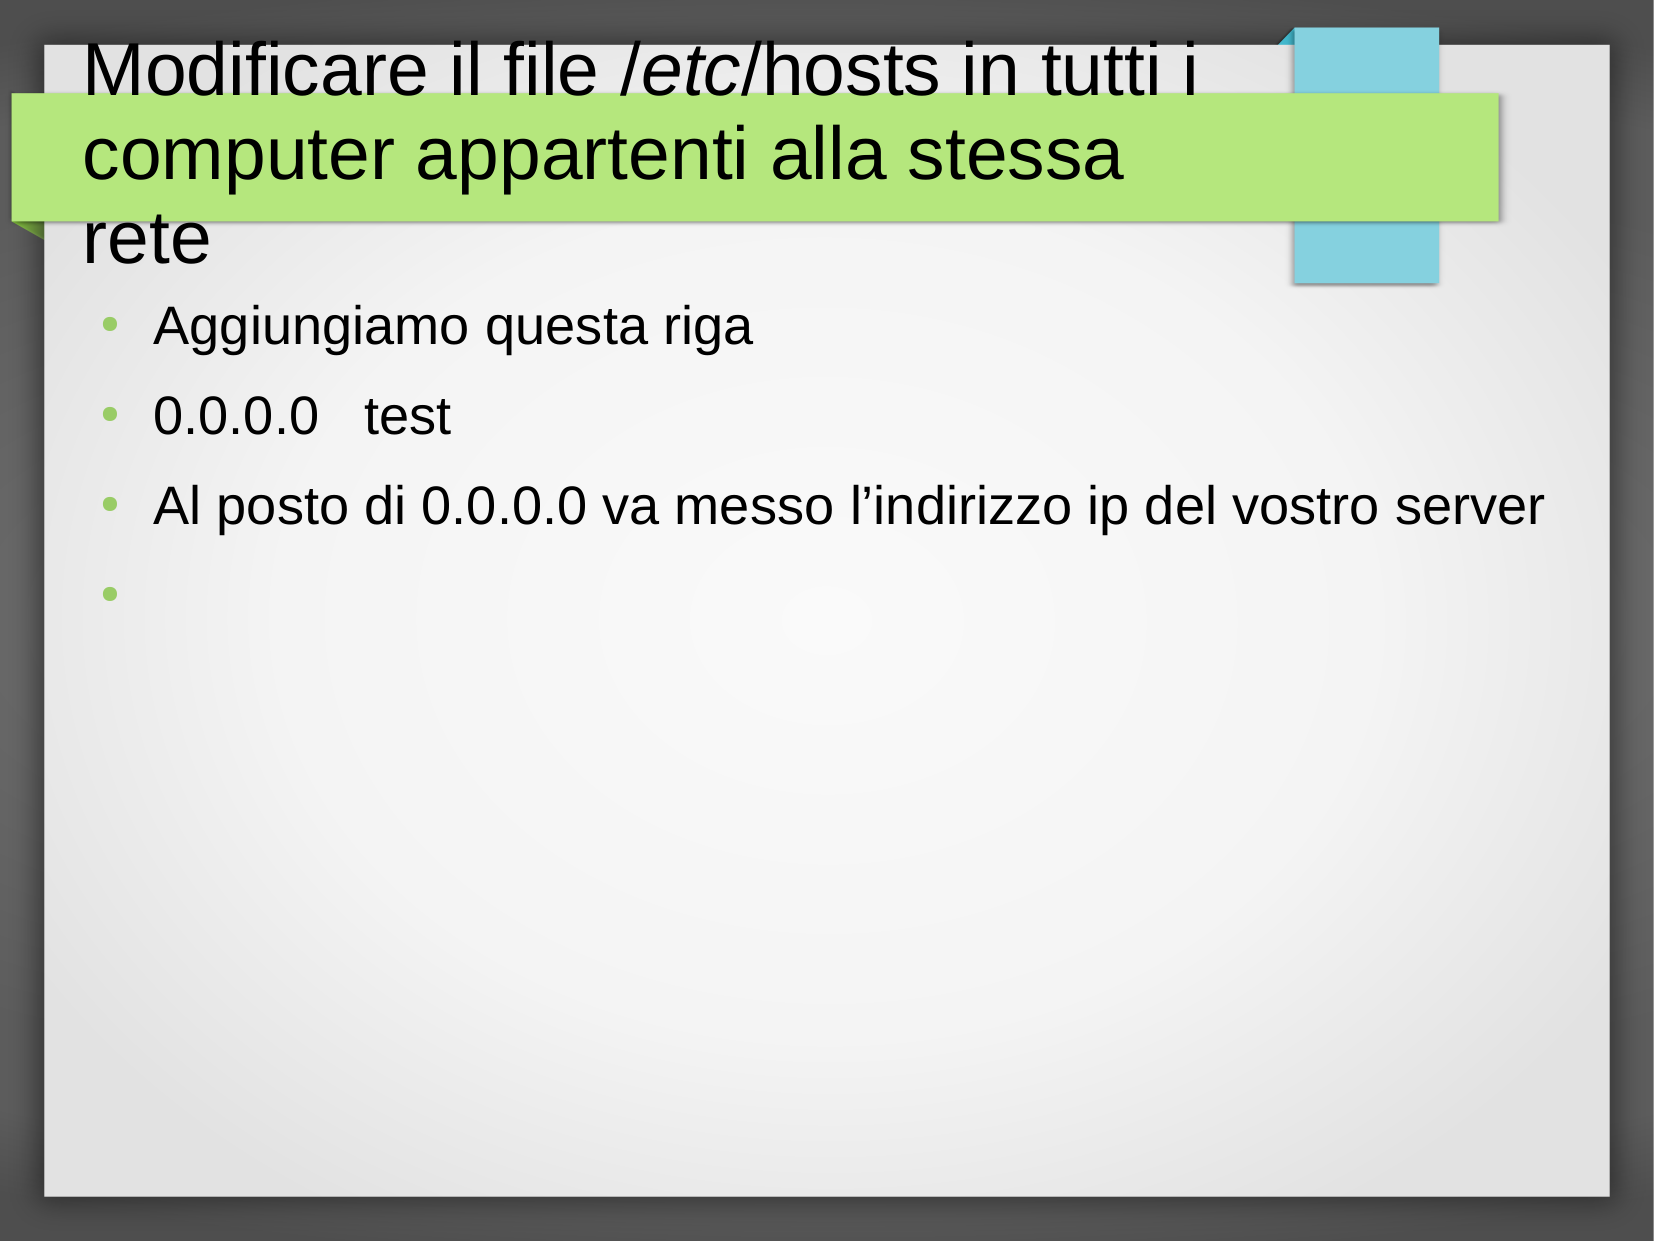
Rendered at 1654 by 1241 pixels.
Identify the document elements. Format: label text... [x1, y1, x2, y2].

title Modificare il file /etc/hosts in tutti i computer appartenti alla stessa rete [82, 27, 1264, 280]
list Aggiungiamo questa riga 0.0.0.0 test Al posto di 0.0.0.0 va messo l’indirizzo ip del vostro server [82, 295, 1571, 1015]
picture [0, 0, 1654, 1241]
